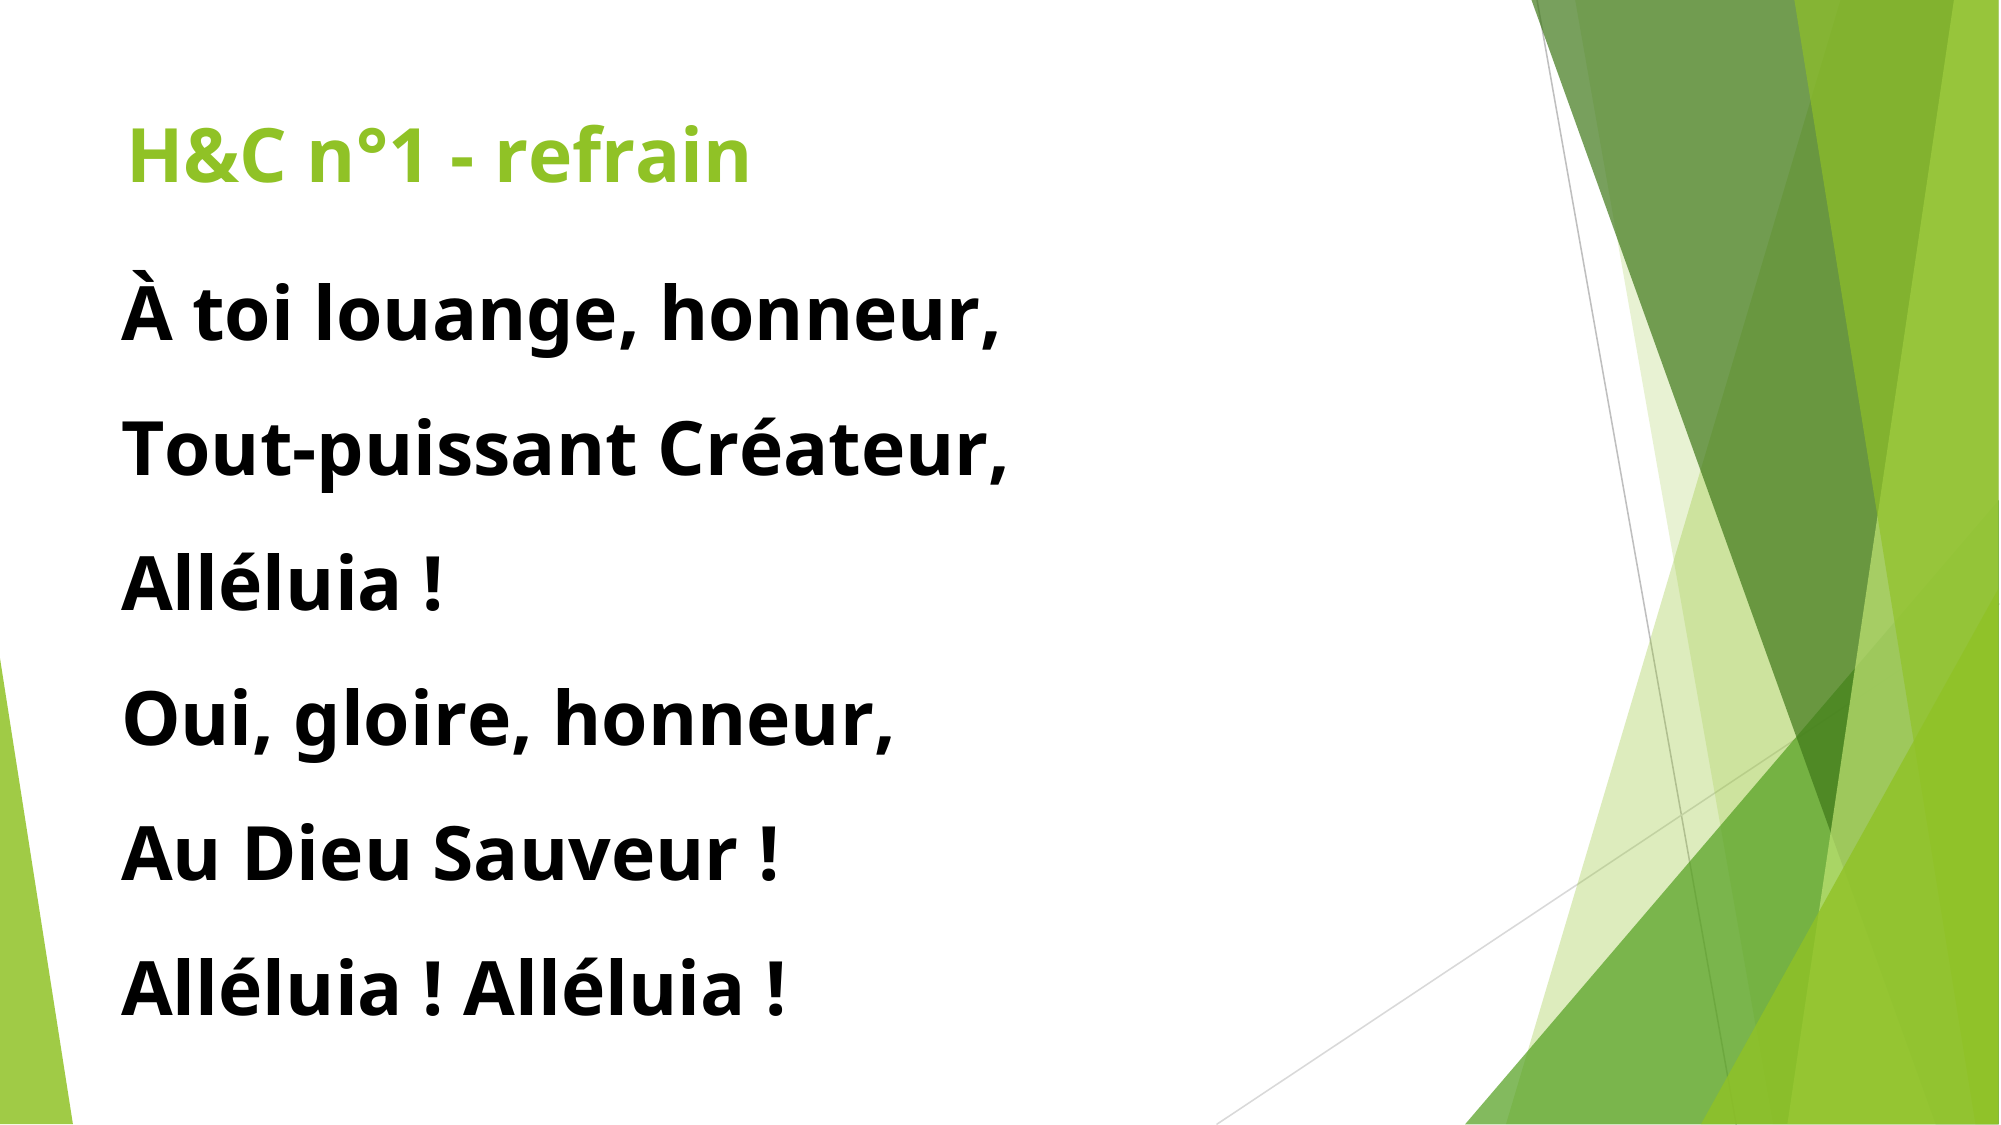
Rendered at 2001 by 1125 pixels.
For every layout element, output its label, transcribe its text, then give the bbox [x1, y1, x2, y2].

text_box H&C n°1 - refrain [111, 99, 1522, 213]
text_box À toi louange, honneur, Tout-puissant Créateur, Alléluia ! Oui, gloire, honneur, Au Dieu Sauveur ! Alléluia ! Alléluia ! [106, 213, 1973, 1037]
